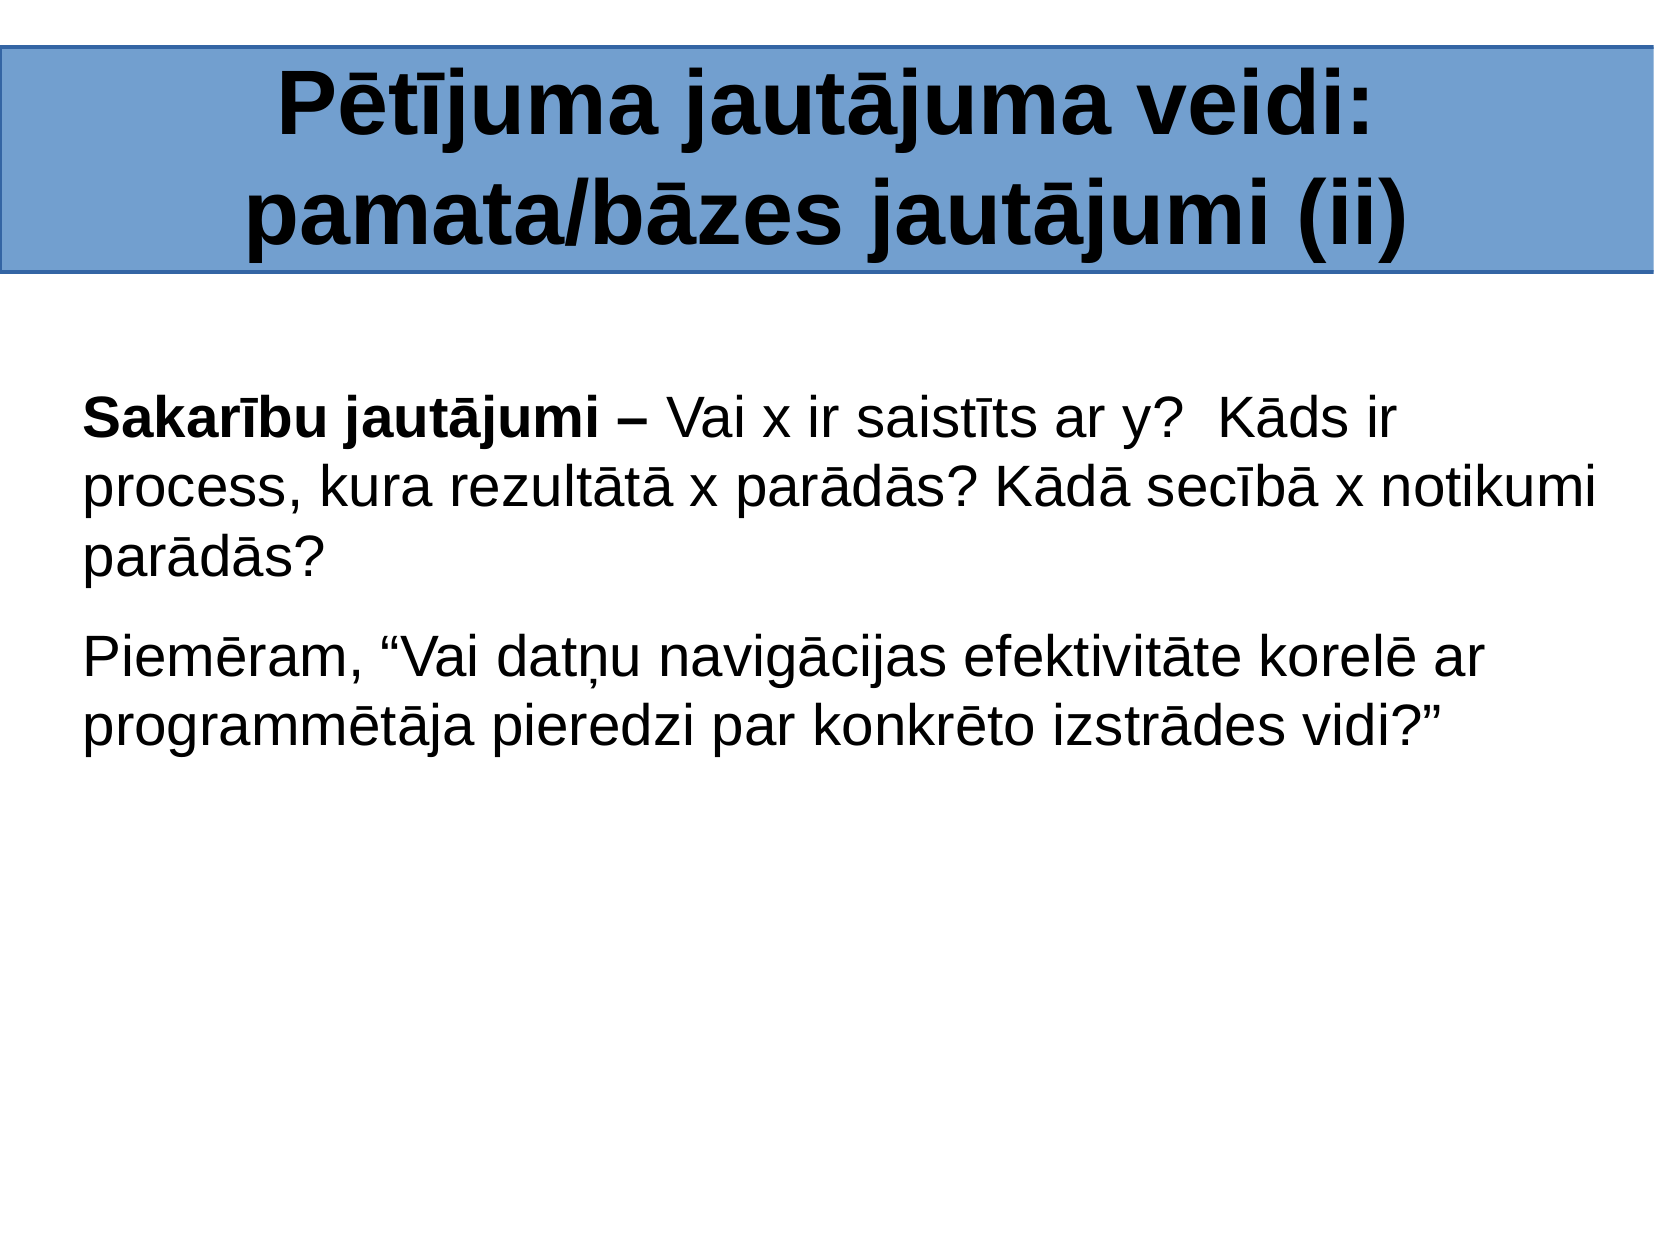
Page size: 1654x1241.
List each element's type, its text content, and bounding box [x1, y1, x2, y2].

title Pētījuma jautājuma veidi: pamata/bāzes jautājumi (ii) [82, 49, 1571, 257]
text_box [0, 47, 1654, 272]
list Sakarību jautājumi – Vai x ir saistīts ar y? Kāds ir process, kura rezultātā x parādās? Kādā secībā x notikumi parādās? Piemēram, “Vai datņu navigācijas efektivitāte korelē ar programmētāja pieredzi par konkrēto izstrādes vidi?” [82, 378, 1619, 1099]
